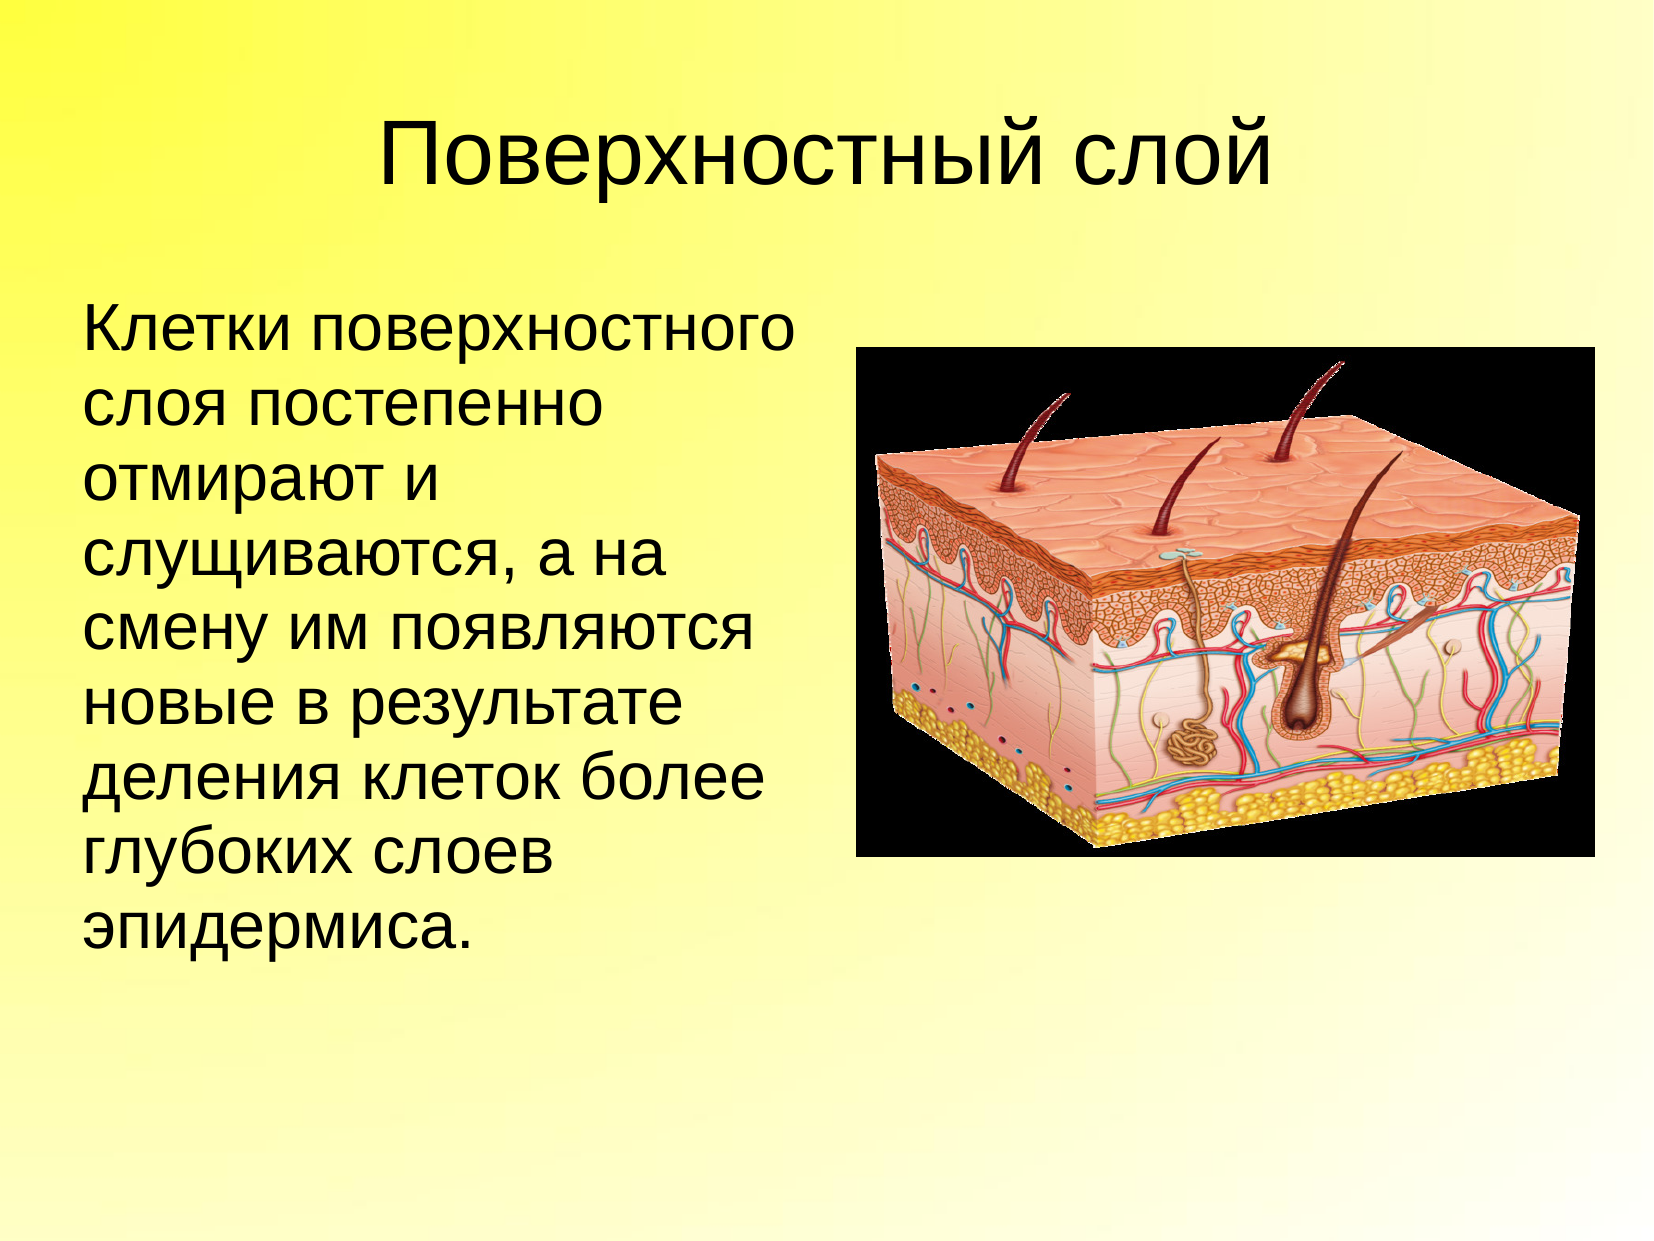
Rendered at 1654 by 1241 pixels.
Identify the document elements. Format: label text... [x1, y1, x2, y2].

picture [0, 0, 1654, 1241]
title Поверхностный слой [82, 49, 1571, 257]
list Клетки поверхностного слоя постепенно отмирают и слущиваются, а на смену им появляются новые в результате деления клеток более глубоких слоев эпидермиса. [82, 290, 809, 1109]
